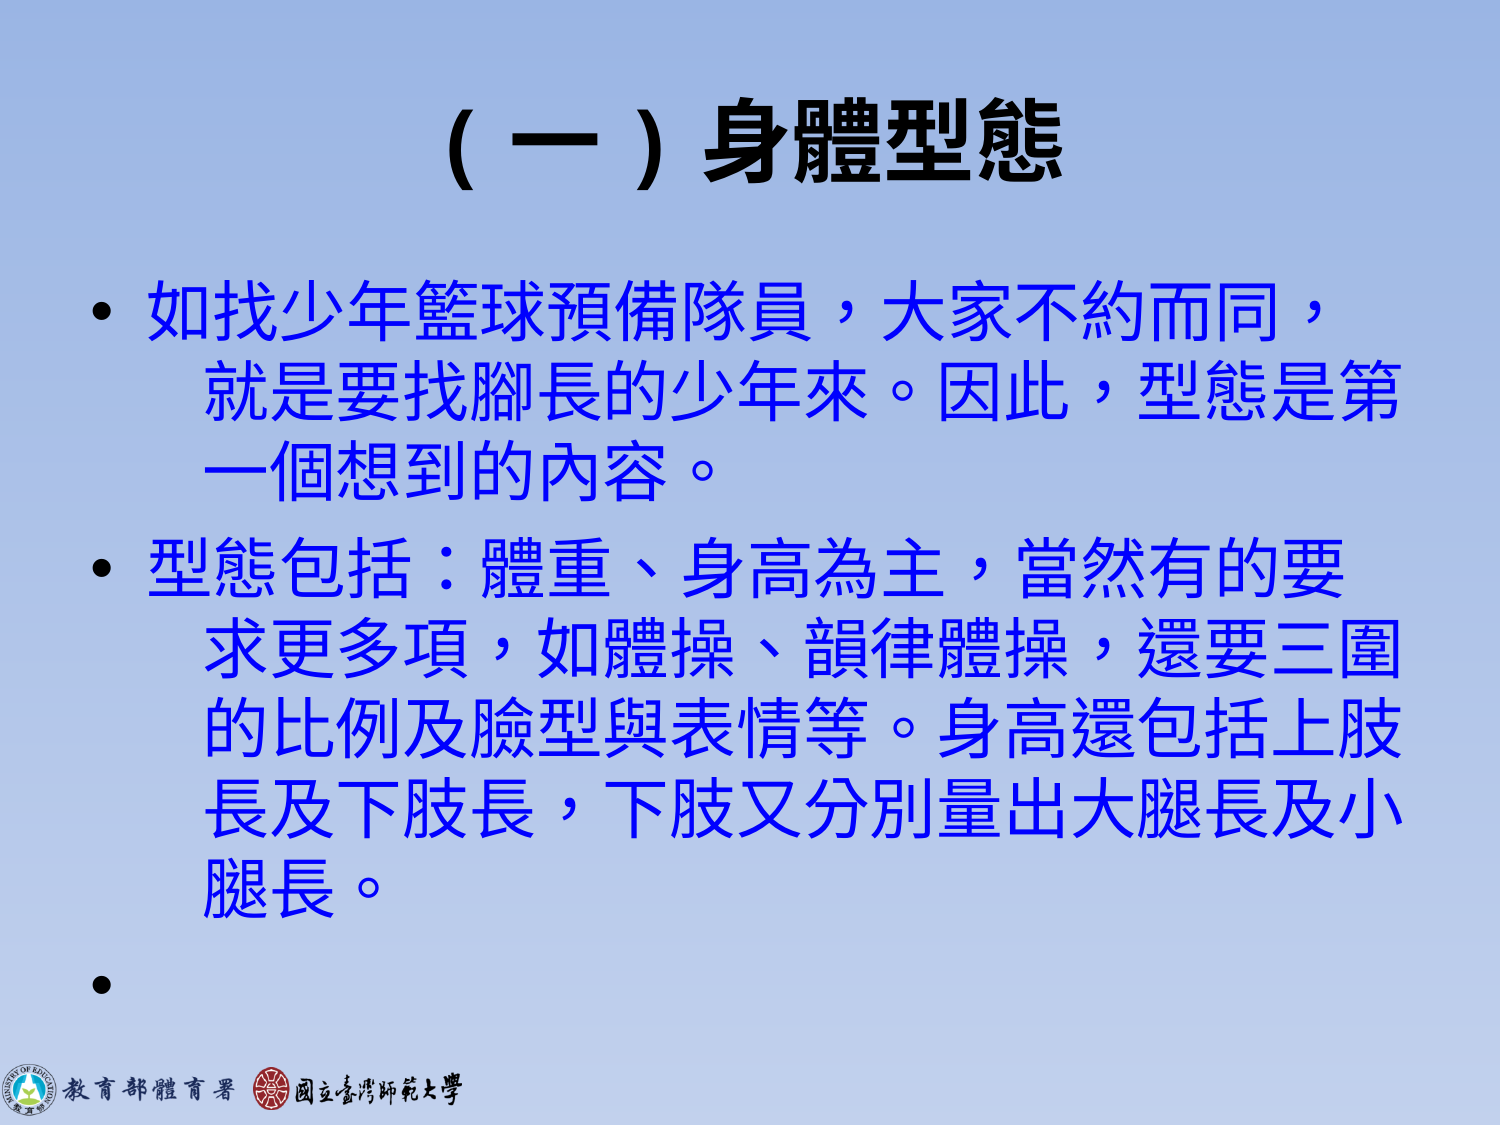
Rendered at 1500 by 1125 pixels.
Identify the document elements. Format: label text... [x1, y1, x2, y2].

title (一)身體型態 [75, 45, 1426, 233]
list 如找少年籃球預備隊員，大家不約而同，就是要找腳長的少年來。因此，型態是第一個想到的內容。 型態包括：體重、身高為主，當然有的要求更多項，如體操、韻律體操，還要三圍的比例及臉型與表情等。身高還包括上肢長及下肢長，下肢又分別量出大腿長及小腿長。 [75, 262, 1426, 1005]
